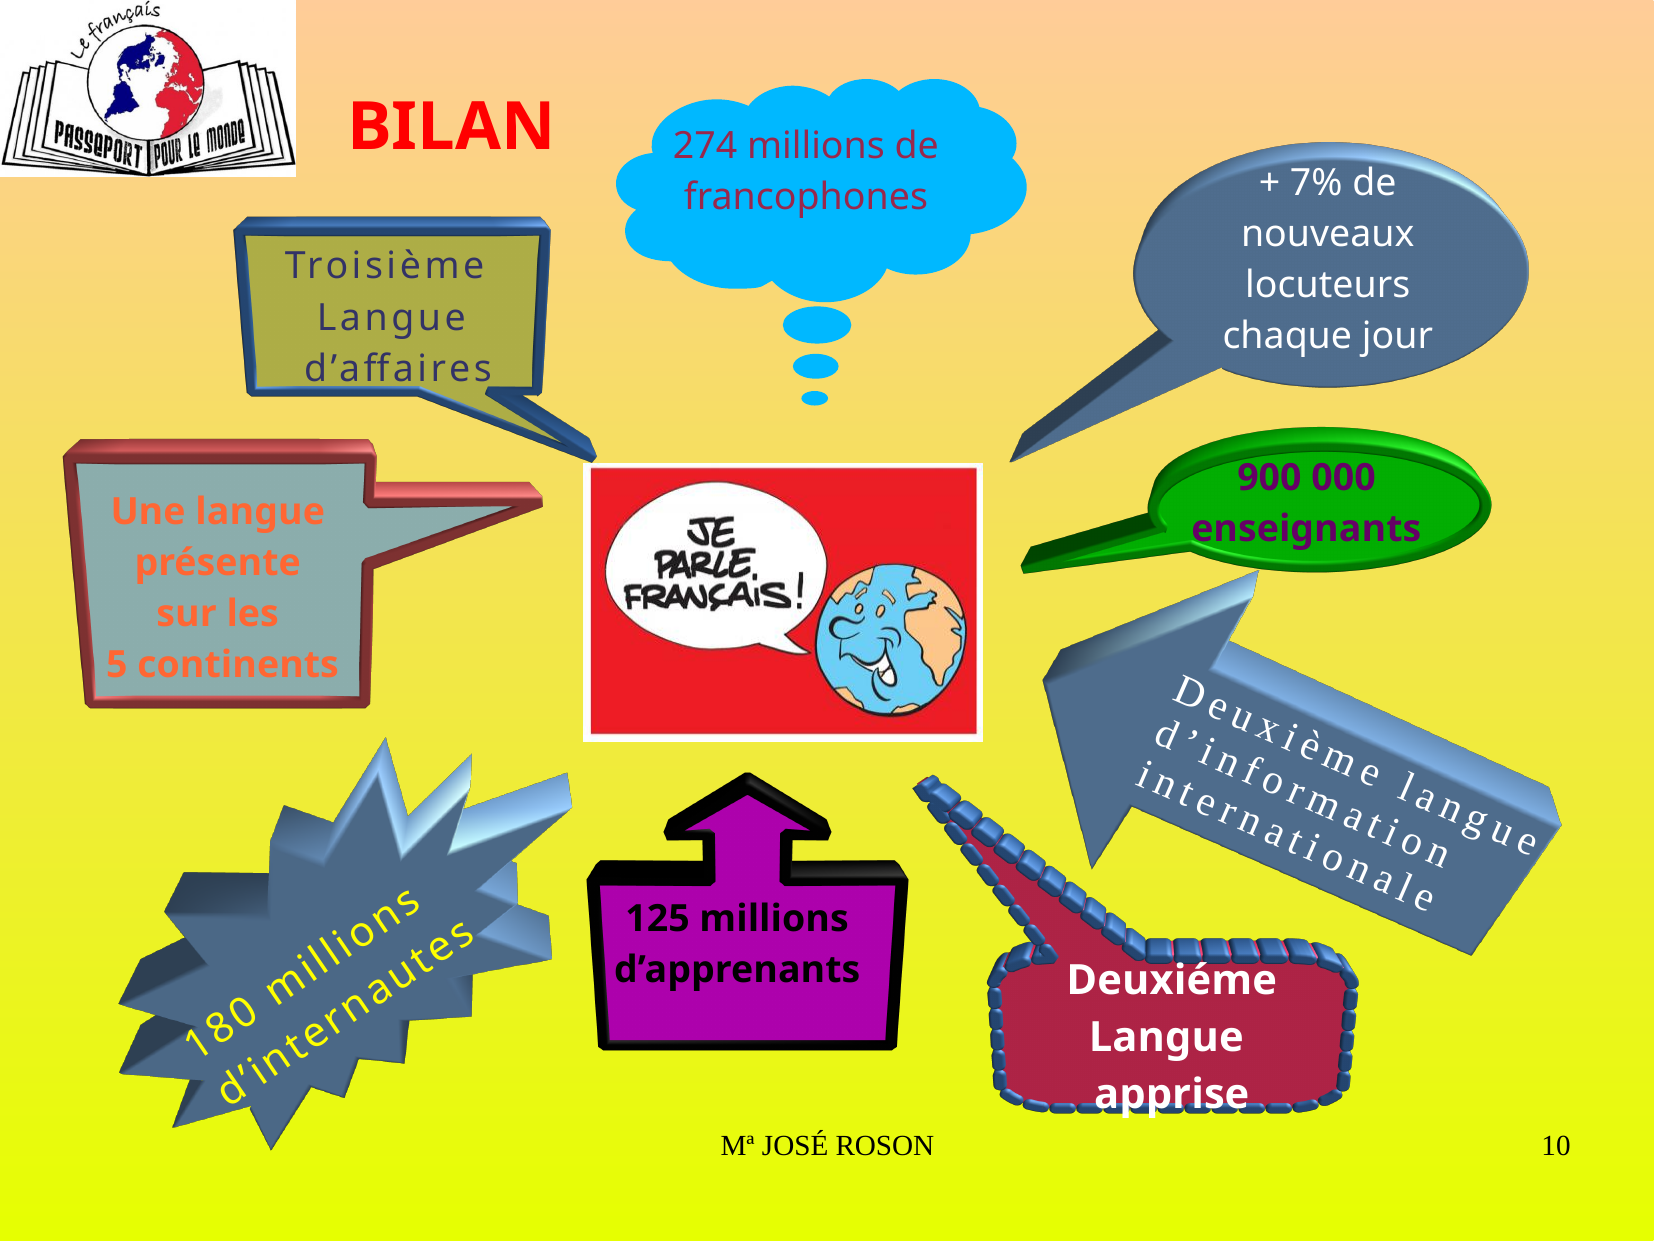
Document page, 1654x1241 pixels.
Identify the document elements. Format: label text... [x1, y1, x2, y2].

text_box Troisième Langue d’affaires [270, 231, 494, 384]
text_box [801, 391, 829, 406]
text_box [680, 271, 886, 303]
picture [583, 463, 983, 742]
text_box [675, 79, 1027, 234]
text_box 900 000 enseignants [1176, 443, 1443, 560]
text_box [616, 126, 658, 261]
text_box Deuxième langue d’information internationale [1110, 652, 1595, 985]
text_box [782, 306, 852, 344]
text_box 274 millions de francophones [658, 111, 973, 271]
text_box 180 millions d’internautes [154, 819, 525, 1124]
text_box 125 millions d’apprenants [599, 883, 883, 1031]
text_box [792, 353, 839, 379]
text_box [893, 271, 939, 275]
picture [0, 0, 296, 177]
text_box Une langue présente sur les 5 continents [91, 476, 351, 696]
text_box Deuxiéme Langue apprise [1051, 941, 1245, 1108]
title BILAN [347, 22, 630, 154]
text_box + 7% de nouveaux locuteurs chaque jour [1168, 148, 1488, 367]
